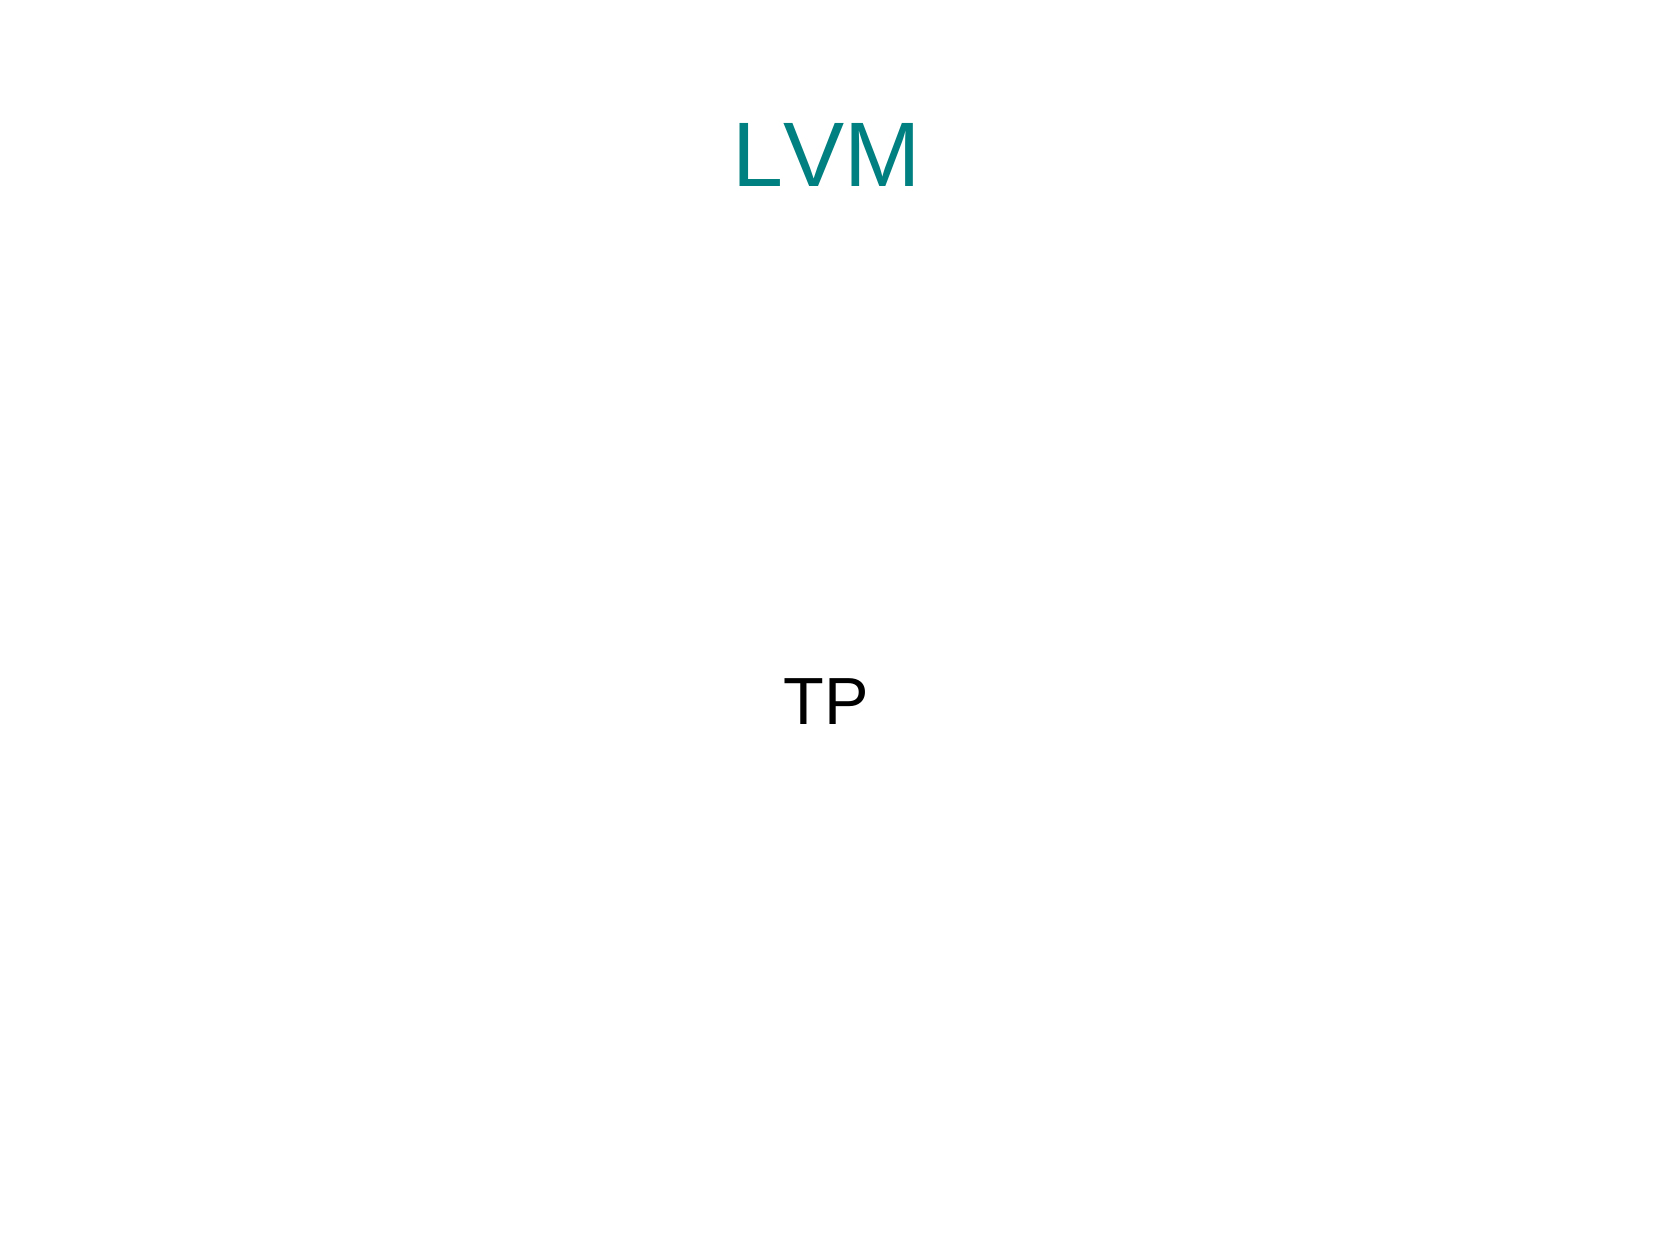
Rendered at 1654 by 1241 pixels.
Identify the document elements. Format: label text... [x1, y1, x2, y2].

title LVM [82, 49, 1571, 257]
subtitle TP [82, 297, 1571, 1102]
